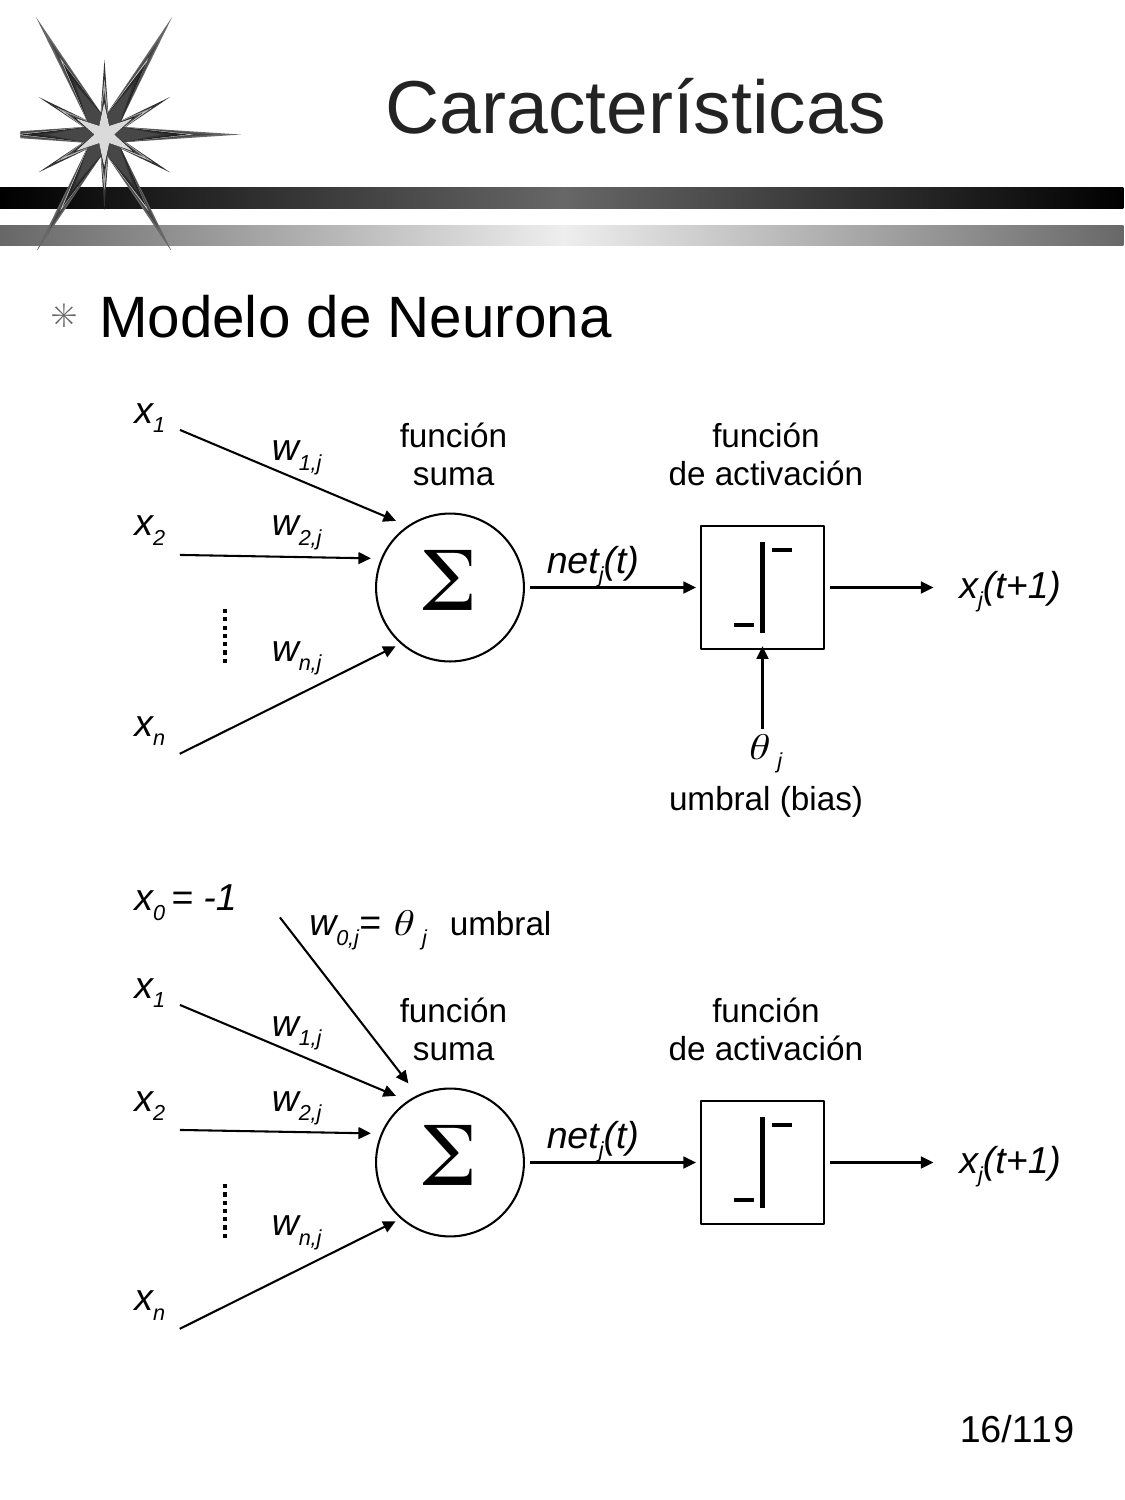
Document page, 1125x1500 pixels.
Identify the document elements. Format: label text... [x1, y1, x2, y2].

text_box xj(t+1) [944, 555, 1034, 616]
text_box [701, 526, 824, 649]
text_box función suma [385, 984, 523, 1080]
text_box xn [119, 1268, 182, 1328]
text_box wn,j [257, 1193, 341, 1253]
text_box [376, 536, 524, 662]
text_box x0 = -1 [119, 868, 255, 928]
text_box w1,j [257, 993, 341, 1053]
text_box umbral (bias) [654, 771, 879, 827]
text_box [397, 1088, 503, 1110]
text_box x1 [119, 380, 182, 441]
text_box umbral [442, 896, 567, 952]
list Modelo de Neurona [37, 275, 1075, 1450]
text_box j [732, 718, 793, 771]
text_box x2 [119, 1068, 182, 1128]
text_box xn [119, 693, 182, 753]
text_box función suma [385, 1057, 399, 1080]
text_box x1 [119, 955, 182, 1016]
text_box función de activación [654, 984, 879, 1080]
text_box netj(t) [532, 530, 655, 591]
text_box [397, 1215, 503, 1237]
text_box [397, 513, 503, 535]
text_box [503, 1111, 524, 1214]
text_box w1,j [257, 418, 341, 478]
text_box [376, 1111, 397, 1214]
text_box w2,j [257, 493, 341, 553]
text_box w0,j= j [294, 893, 442, 953]
text_box wn,j [257, 618, 341, 678]
text_box xj(t+1) [944, 1130, 1034, 1191]
text_box w2,j [257, 1068, 341, 1128]
text_box función suma [385, 409, 523, 505]
title Características [174, 50, 1097, 163]
text_box función de activación [654, 409, 879, 505]
text_box  [397, 1110, 503, 1215]
text_box [701, 1101, 824, 1224]
text_box  [397, 535, 503, 640]
text_box netj(t) [532, 1105, 655, 1166]
text_box x2 [119, 493, 182, 553]
